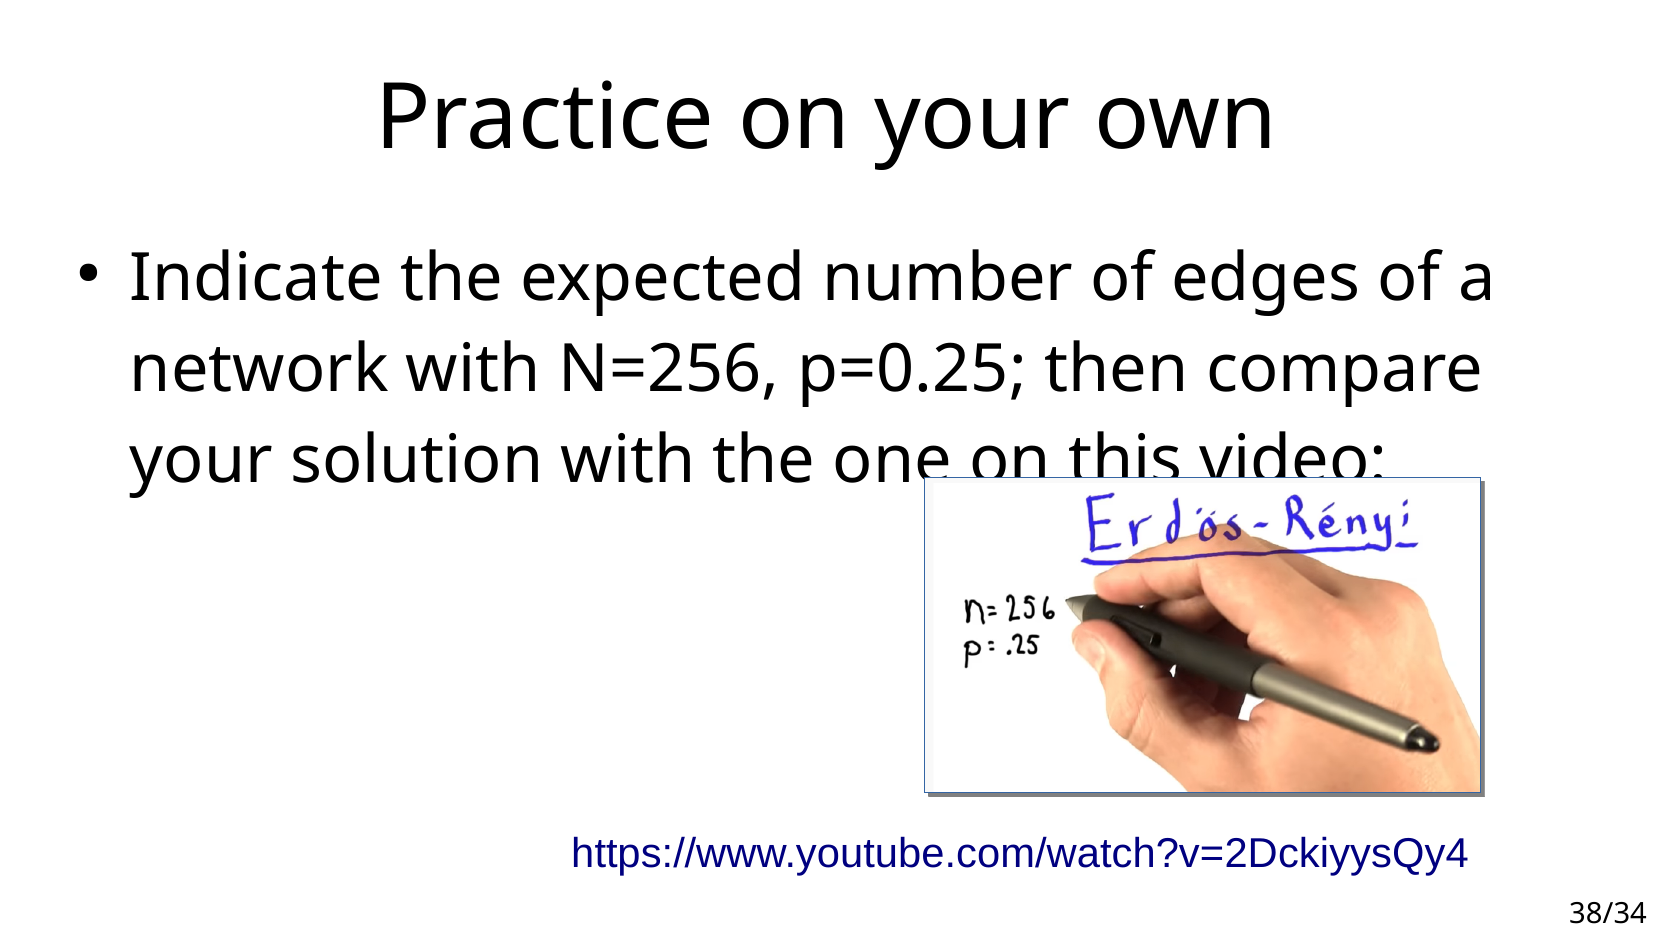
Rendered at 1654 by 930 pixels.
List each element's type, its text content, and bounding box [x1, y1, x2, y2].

text_box https://www.youtube.com/watch?v=2DckiyysQy4 [556, 822, 1495, 884]
picture [924, 477, 1481, 793]
title Practice on your own [82, 1, 1571, 225]
list Indicate the expected number of edges of a network with N=256, p=0.25; then compare your solution with the one on this video: [58, 229, 1547, 769]
